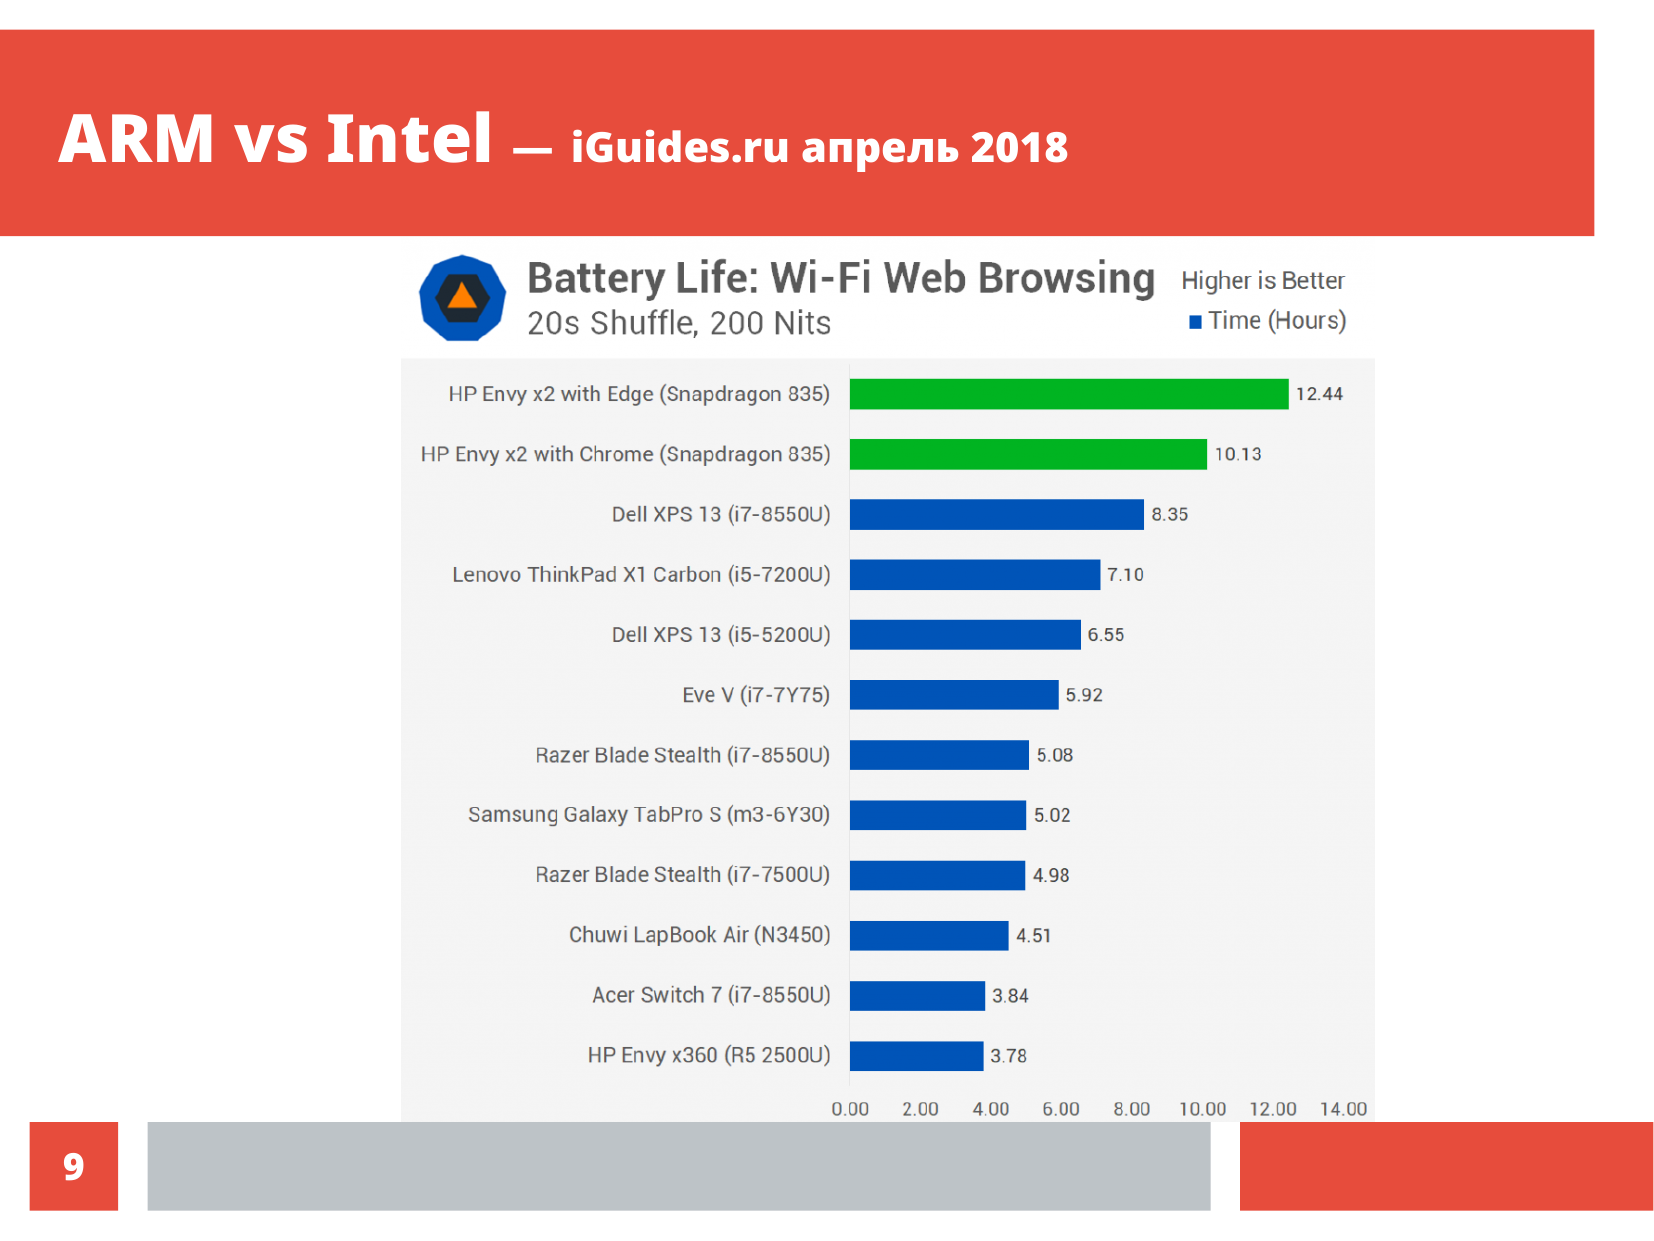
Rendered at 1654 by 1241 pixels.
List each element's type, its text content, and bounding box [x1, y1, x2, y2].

title ARM vs Intel — iGuides.ru апрель 2018 [59, 91, 1595, 162]
picture [401, 237, 1375, 1123]
